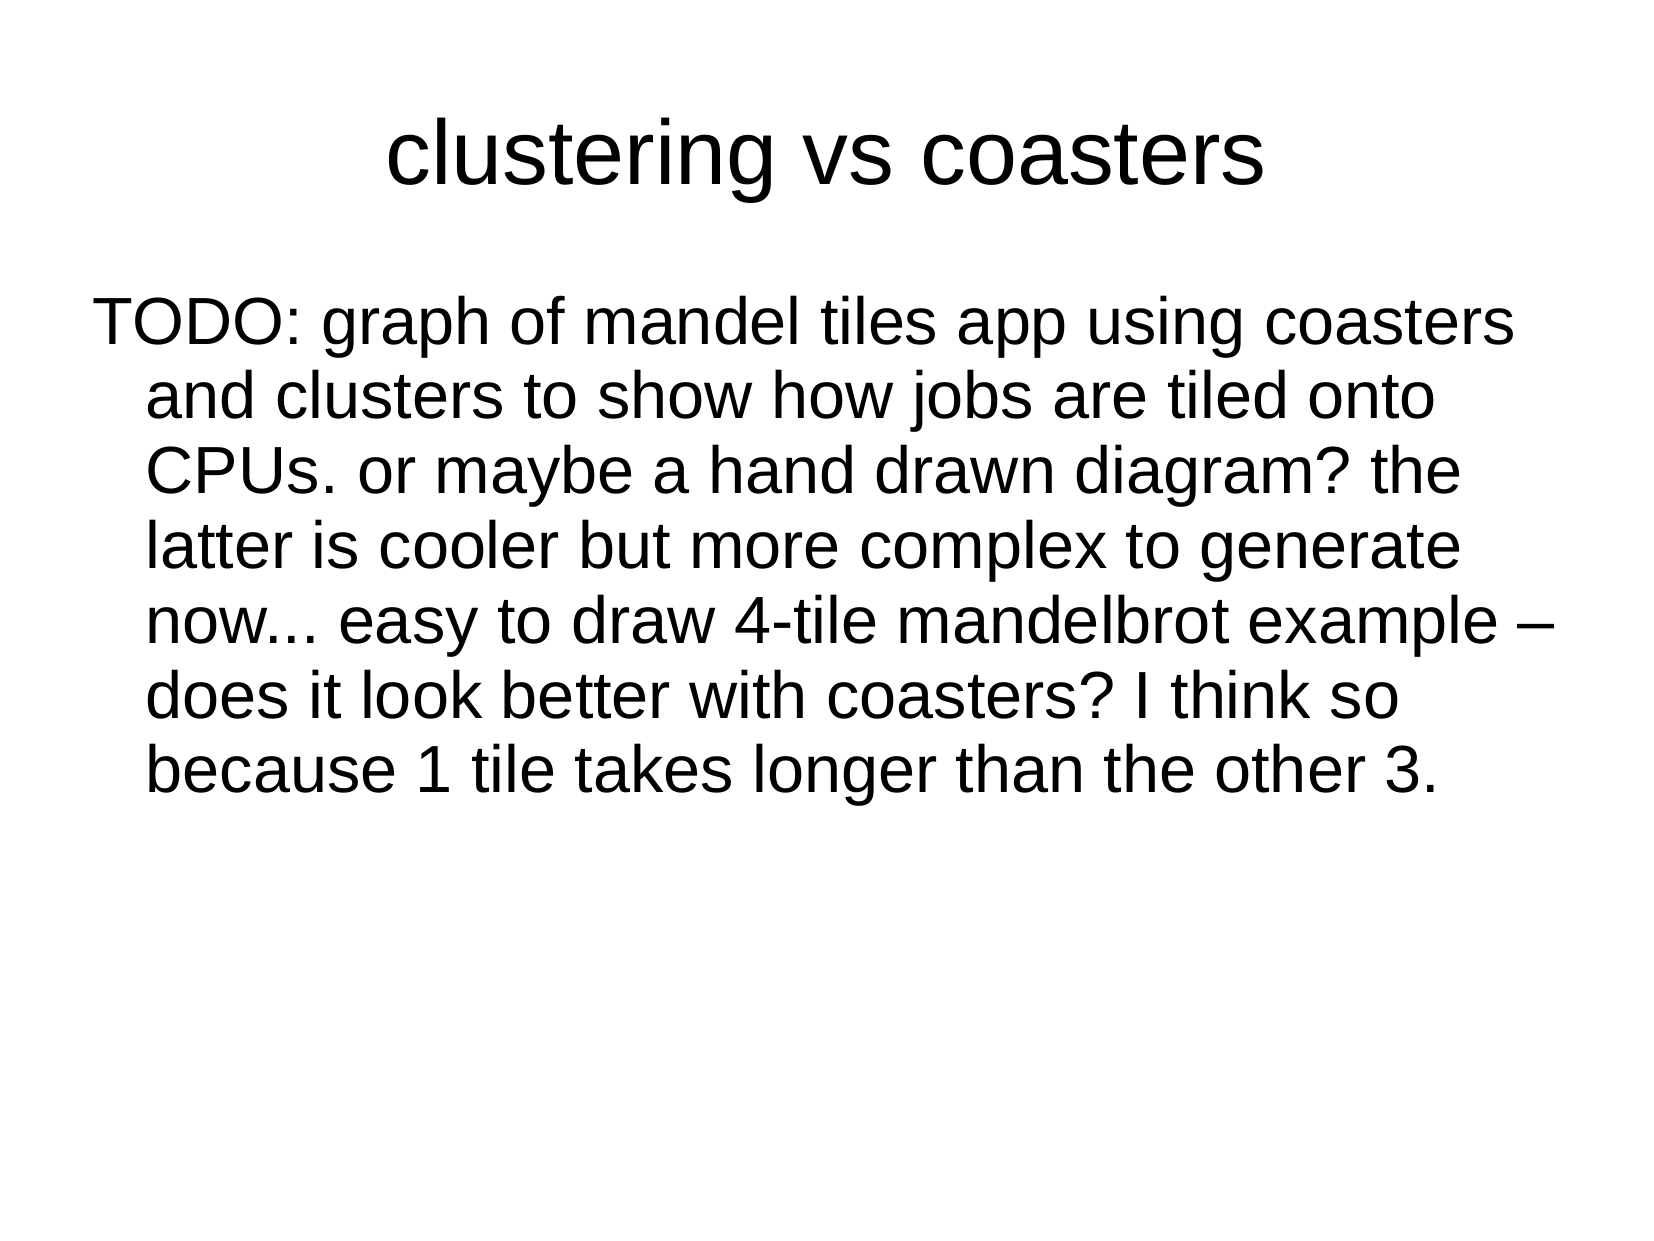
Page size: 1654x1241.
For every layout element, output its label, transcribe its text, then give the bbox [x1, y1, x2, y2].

title clustering vs coasters [82, 56, 1571, 250]
list TODO: graph of mandel tiles app using coasters and clusters to show how jobs are tiled onto CPUs. or maybe a hand drawn diagram? the latter is cooler but more complex to generate now... easy to draw 4-tile mandelbrot example – does it look better with coasters? I think so because 1 tile takes longer than the other 3. [75, 283, 1564, 1088]
